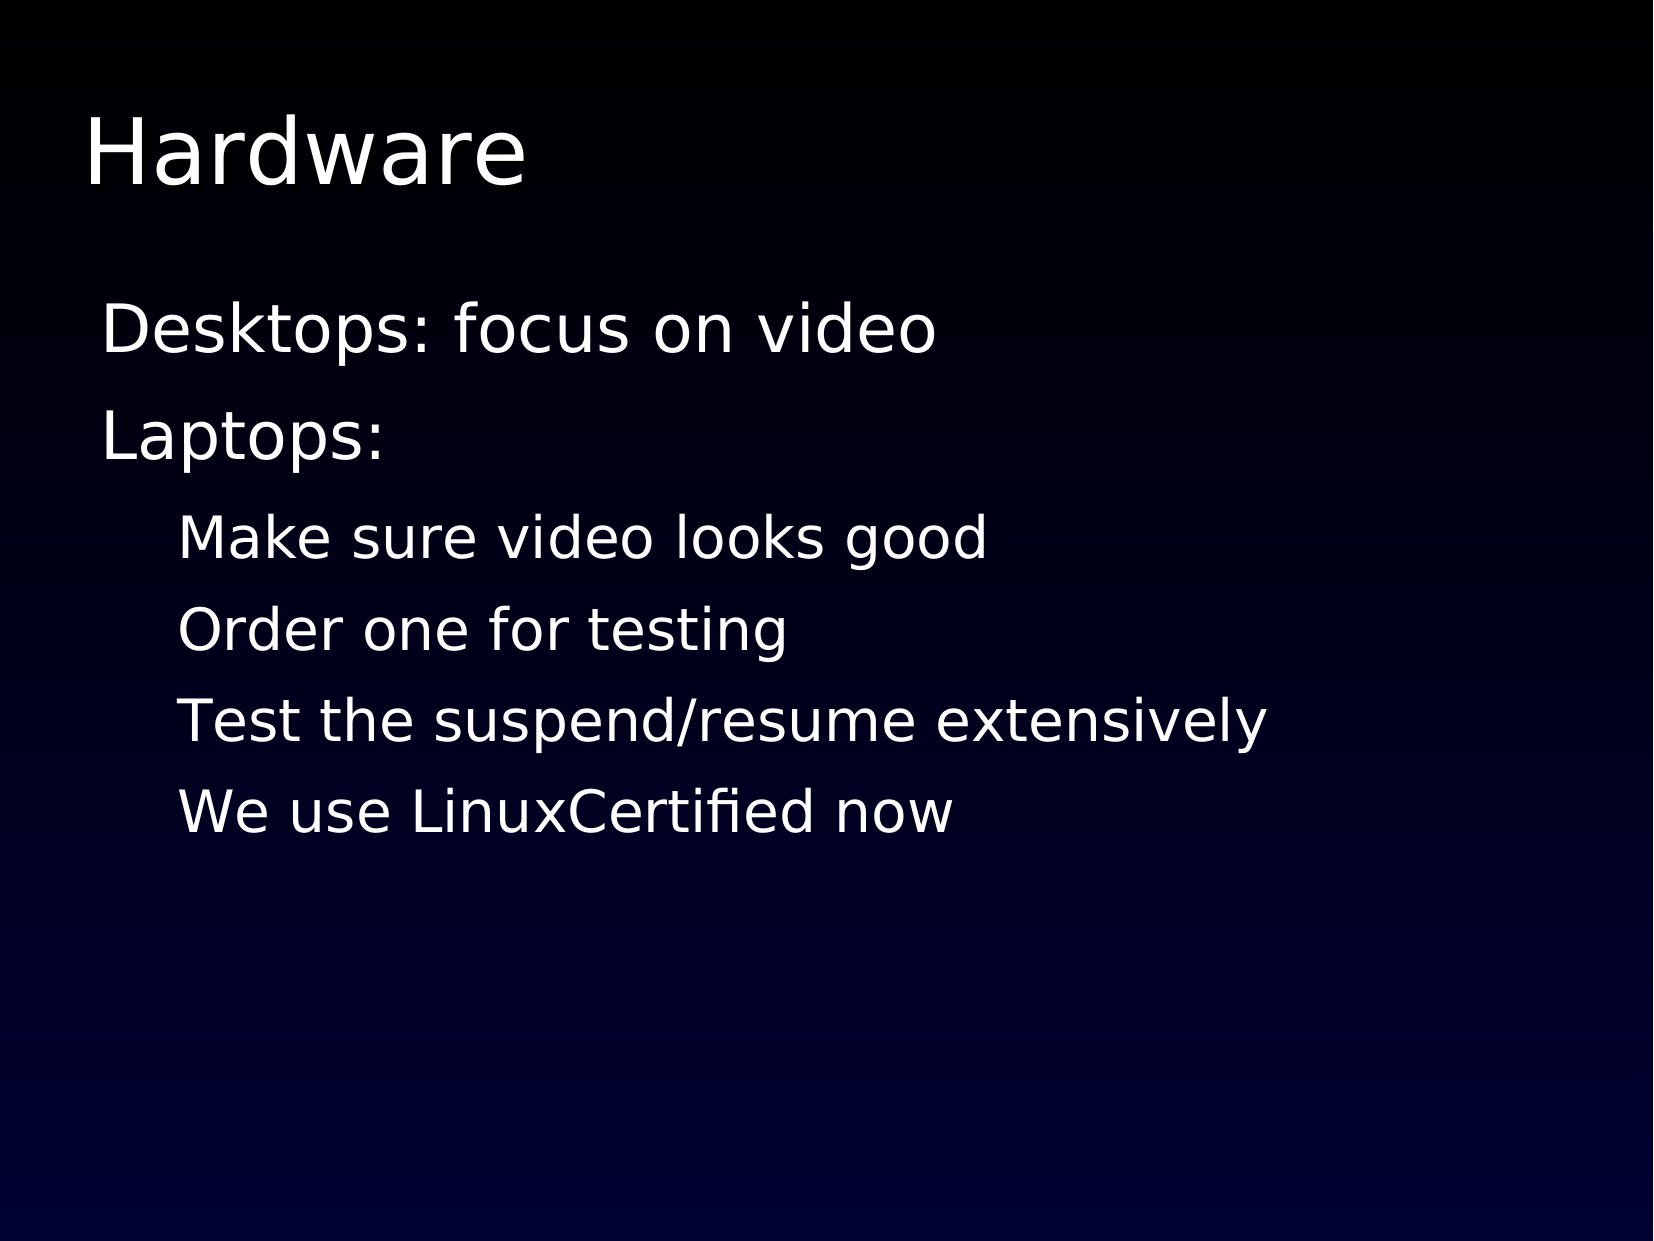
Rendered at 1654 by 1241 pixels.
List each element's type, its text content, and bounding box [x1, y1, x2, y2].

list Desktops: focus on video Laptops: Make sure video looks good Order one for testing Test the suspend/resume extensively We use LinuxCertified now [82, 290, 1571, 1109]
title Hardware [82, 49, 1571, 257]
